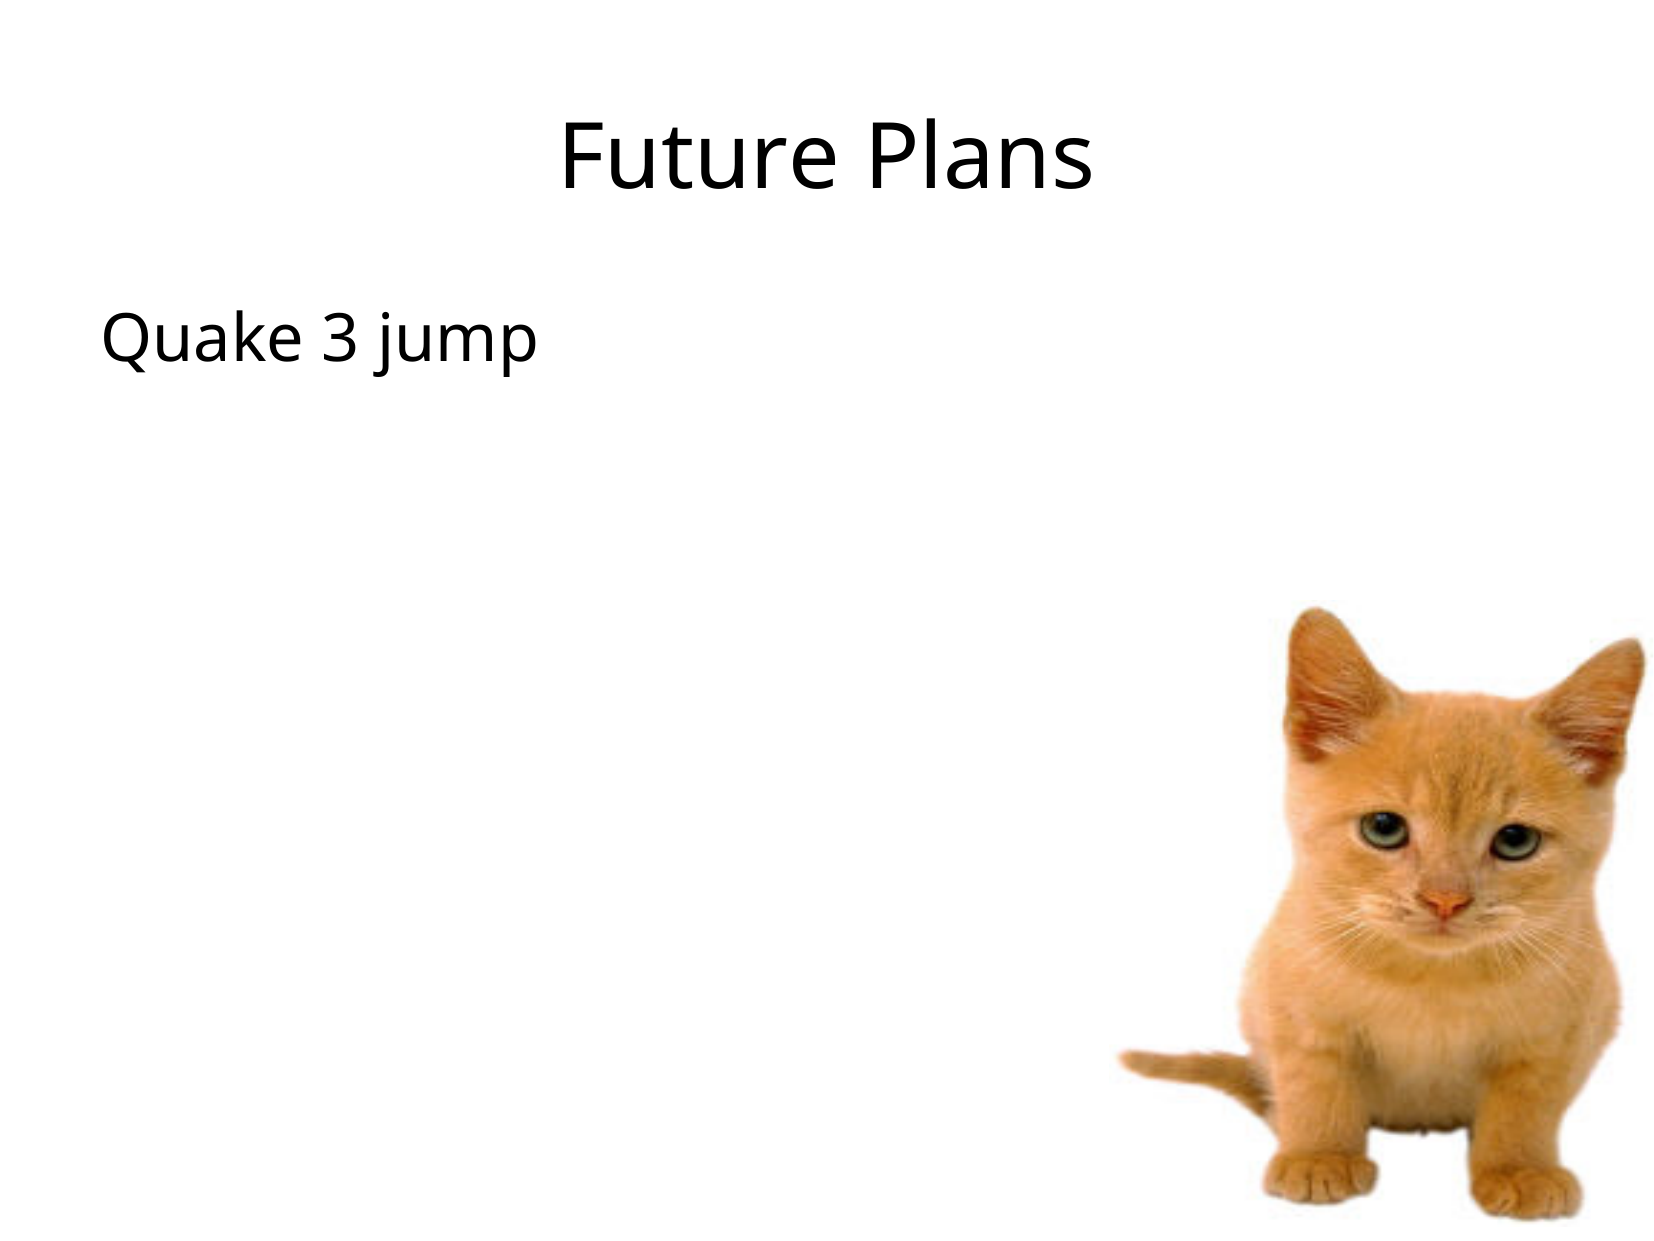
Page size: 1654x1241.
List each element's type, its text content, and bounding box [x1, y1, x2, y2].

picture [1109, 600, 1654, 1227]
title Future Plans [82, 49, 1571, 257]
list Quake 3 jump [82, 290, 1571, 1109]
